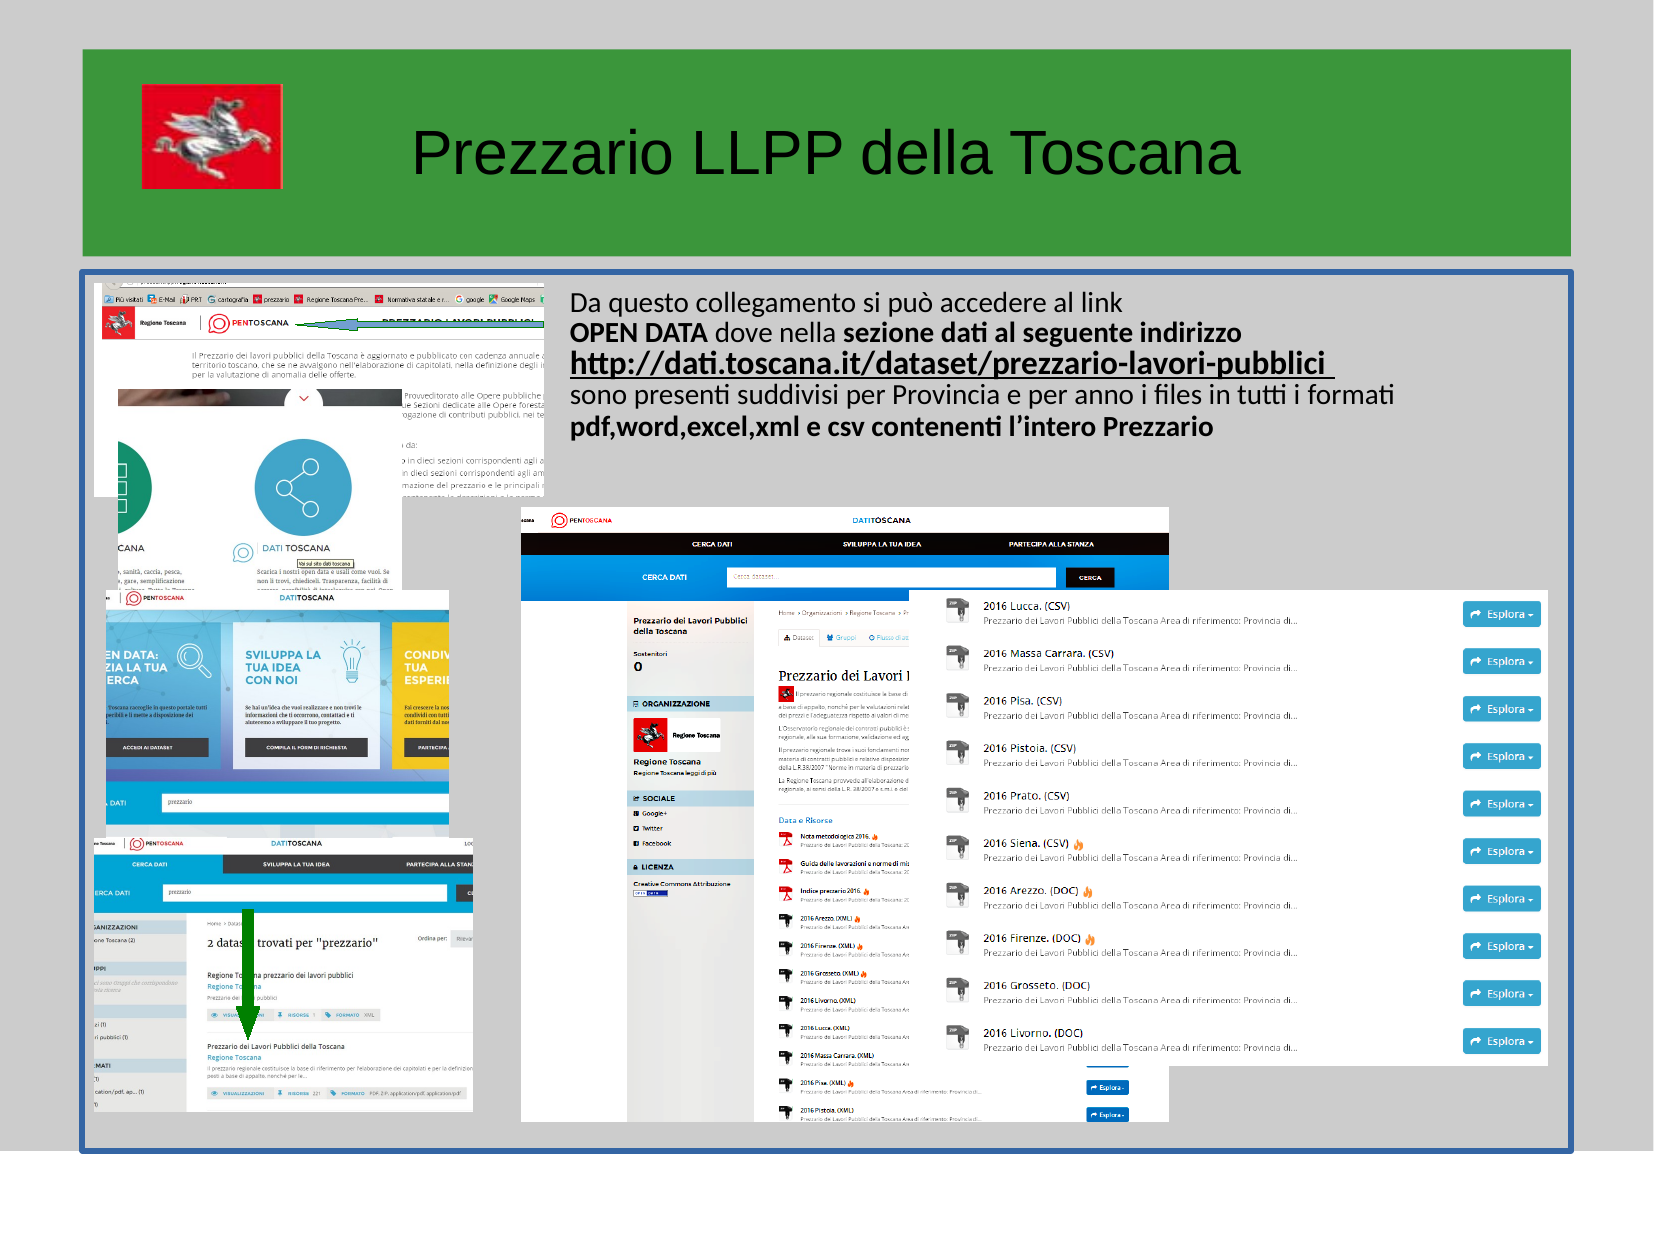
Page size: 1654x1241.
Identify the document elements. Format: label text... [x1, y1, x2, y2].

text_box [295, 318, 544, 331]
picture [521, 507, 1548, 1123]
picture [141, 84, 283, 189]
picture [457, 885, 473, 901]
picture [94, 913, 473, 1112]
text_box [236, 909, 260, 1040]
picture [163, 885, 447, 901]
text_box Da questo collegamento si può accedere al link OPEN DATA dove nella sezione dati al seguente indirizzo http://dati.toscana.it/dataset/prezzario-lavori-pubblici sono presenti suddivisi per Provincia e per anno i files in tutti i formati pdf,word,excel,xml e csv contenenti l’intero Prezzario [555, 283, 1560, 487]
subtitle [82, 271, 1571, 1151]
title Prezzario LLPP della Toscana [82, 49, 1571, 257]
picture [162, 793, 449, 812]
picture [94, 283, 544, 781]
picture [94, 825, 473, 873]
